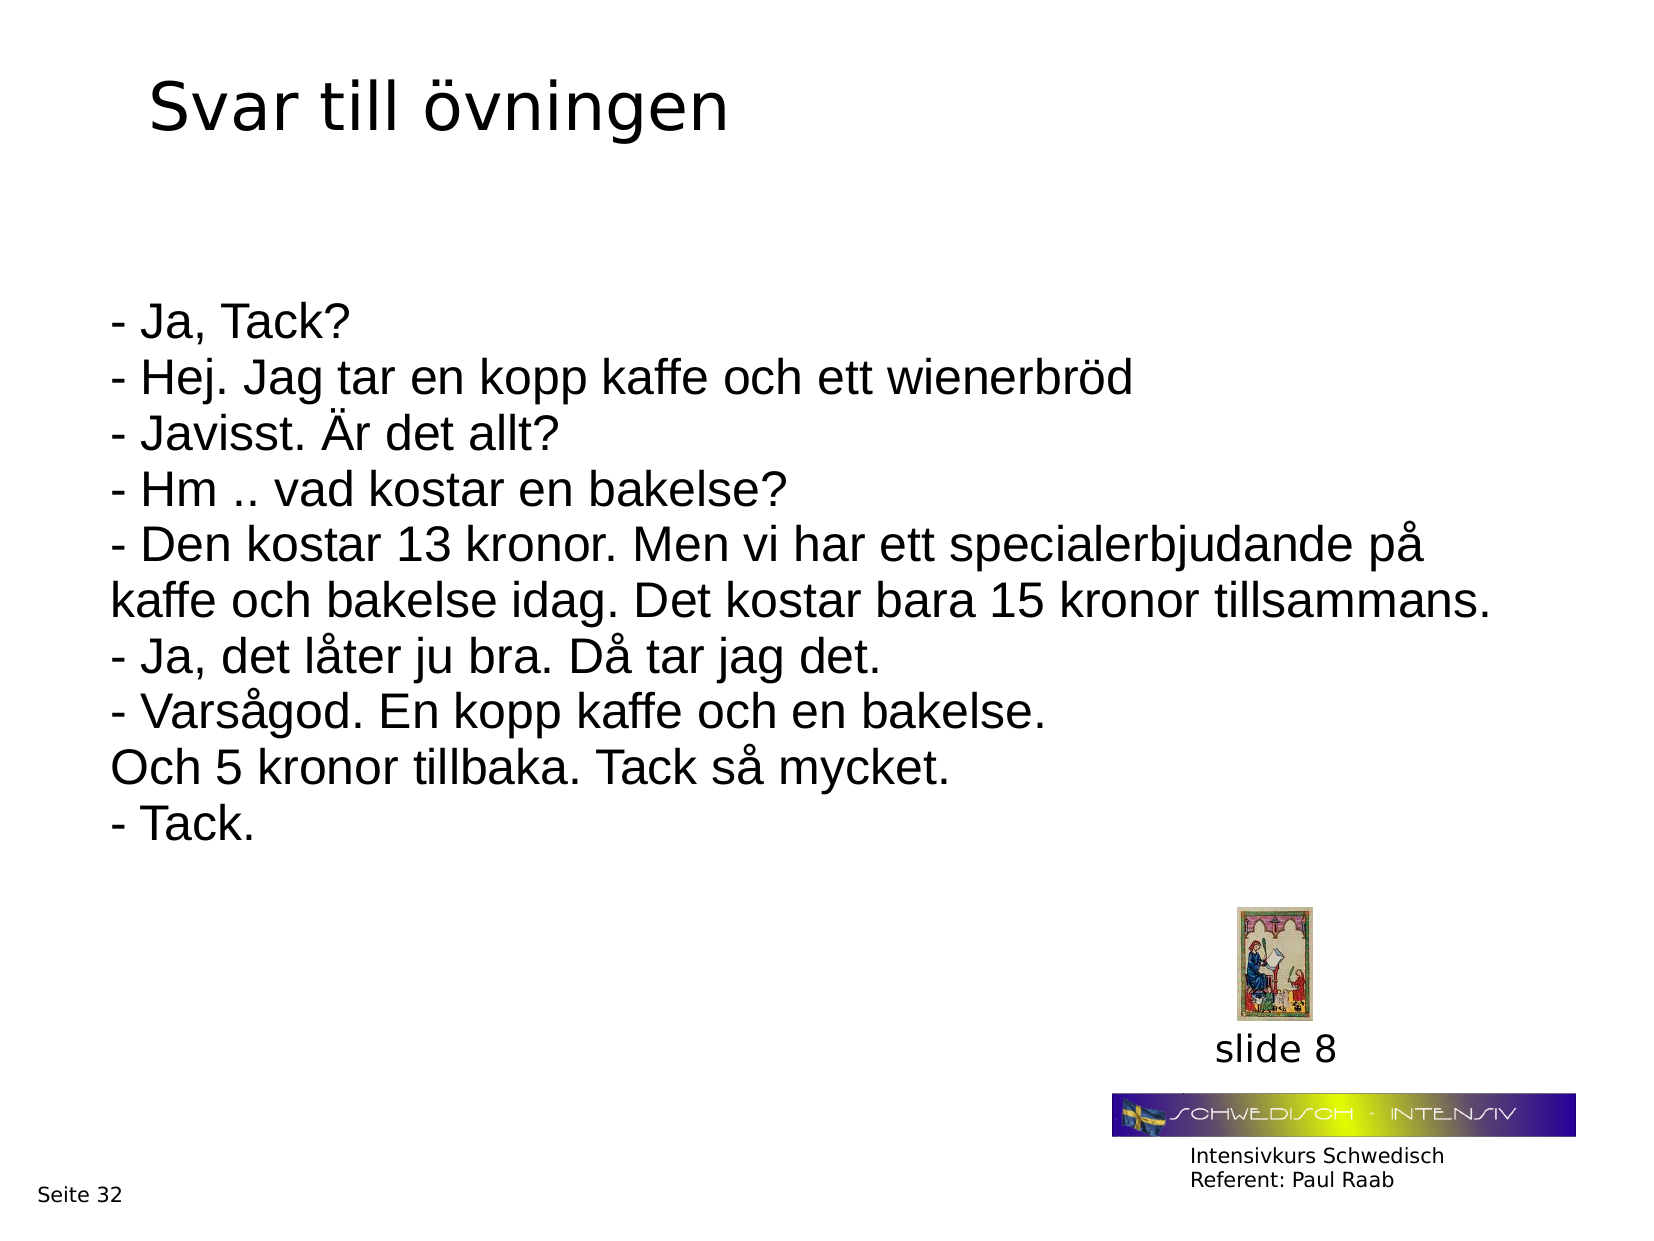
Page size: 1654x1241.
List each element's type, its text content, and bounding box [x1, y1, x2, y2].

picture [1237, 907, 1313, 1020]
text_box Svar till övningen [112, 60, 826, 154]
text_box slide 8 [1200, 1020, 1388, 1079]
text_box - Ja, Tack? - Hej. Jag tar en kopp kaffe och ett wienerbröd - Javisst. Är det allt? - Hm .. vad kostar en bakelse? - Den kostar 13 kronor. Men vi har ett specialerbjudande på kaffe och bakelse idag. Det kostar bara 15 kronor tillsammans. - Ja, det låter ju bra. Då tar jag det. - Varsågod. En kopp kaffe och en bakelse. Och 5 kronor tillbaka. Tack så mycket. - Tack. [95, 286, 1520, 915]
picture [1112, 1093, 1576, 1137]
